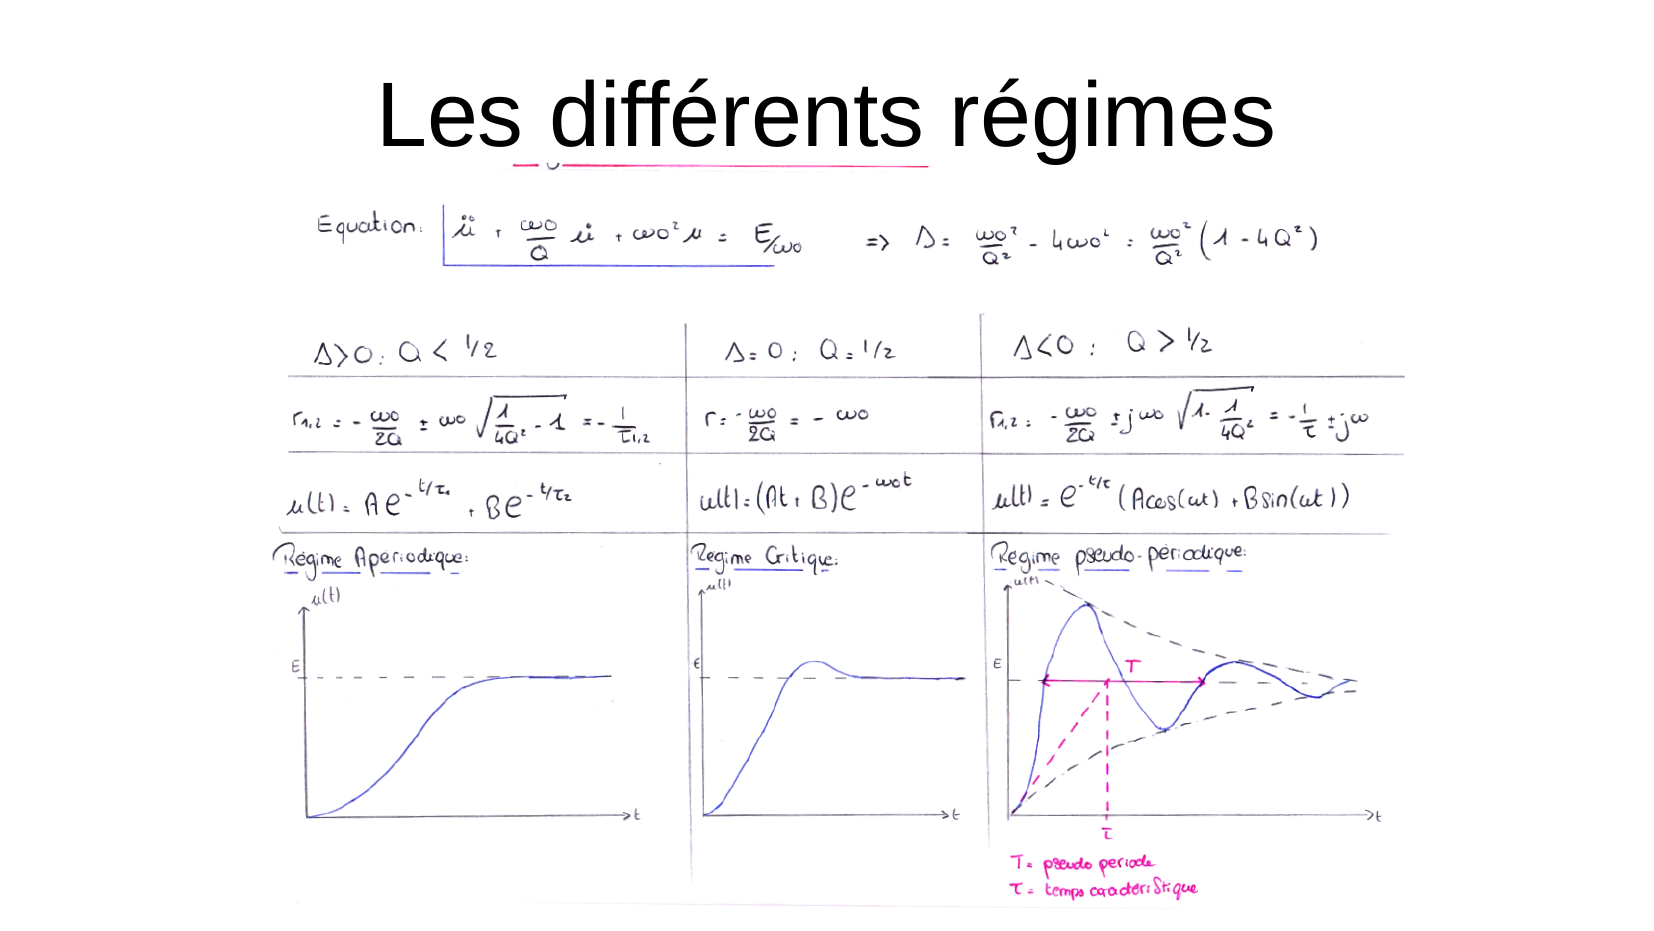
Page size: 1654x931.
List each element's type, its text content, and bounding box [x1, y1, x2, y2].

picture [268, 160, 1407, 915]
title Les différents régimes [82, 37, 1571, 193]
